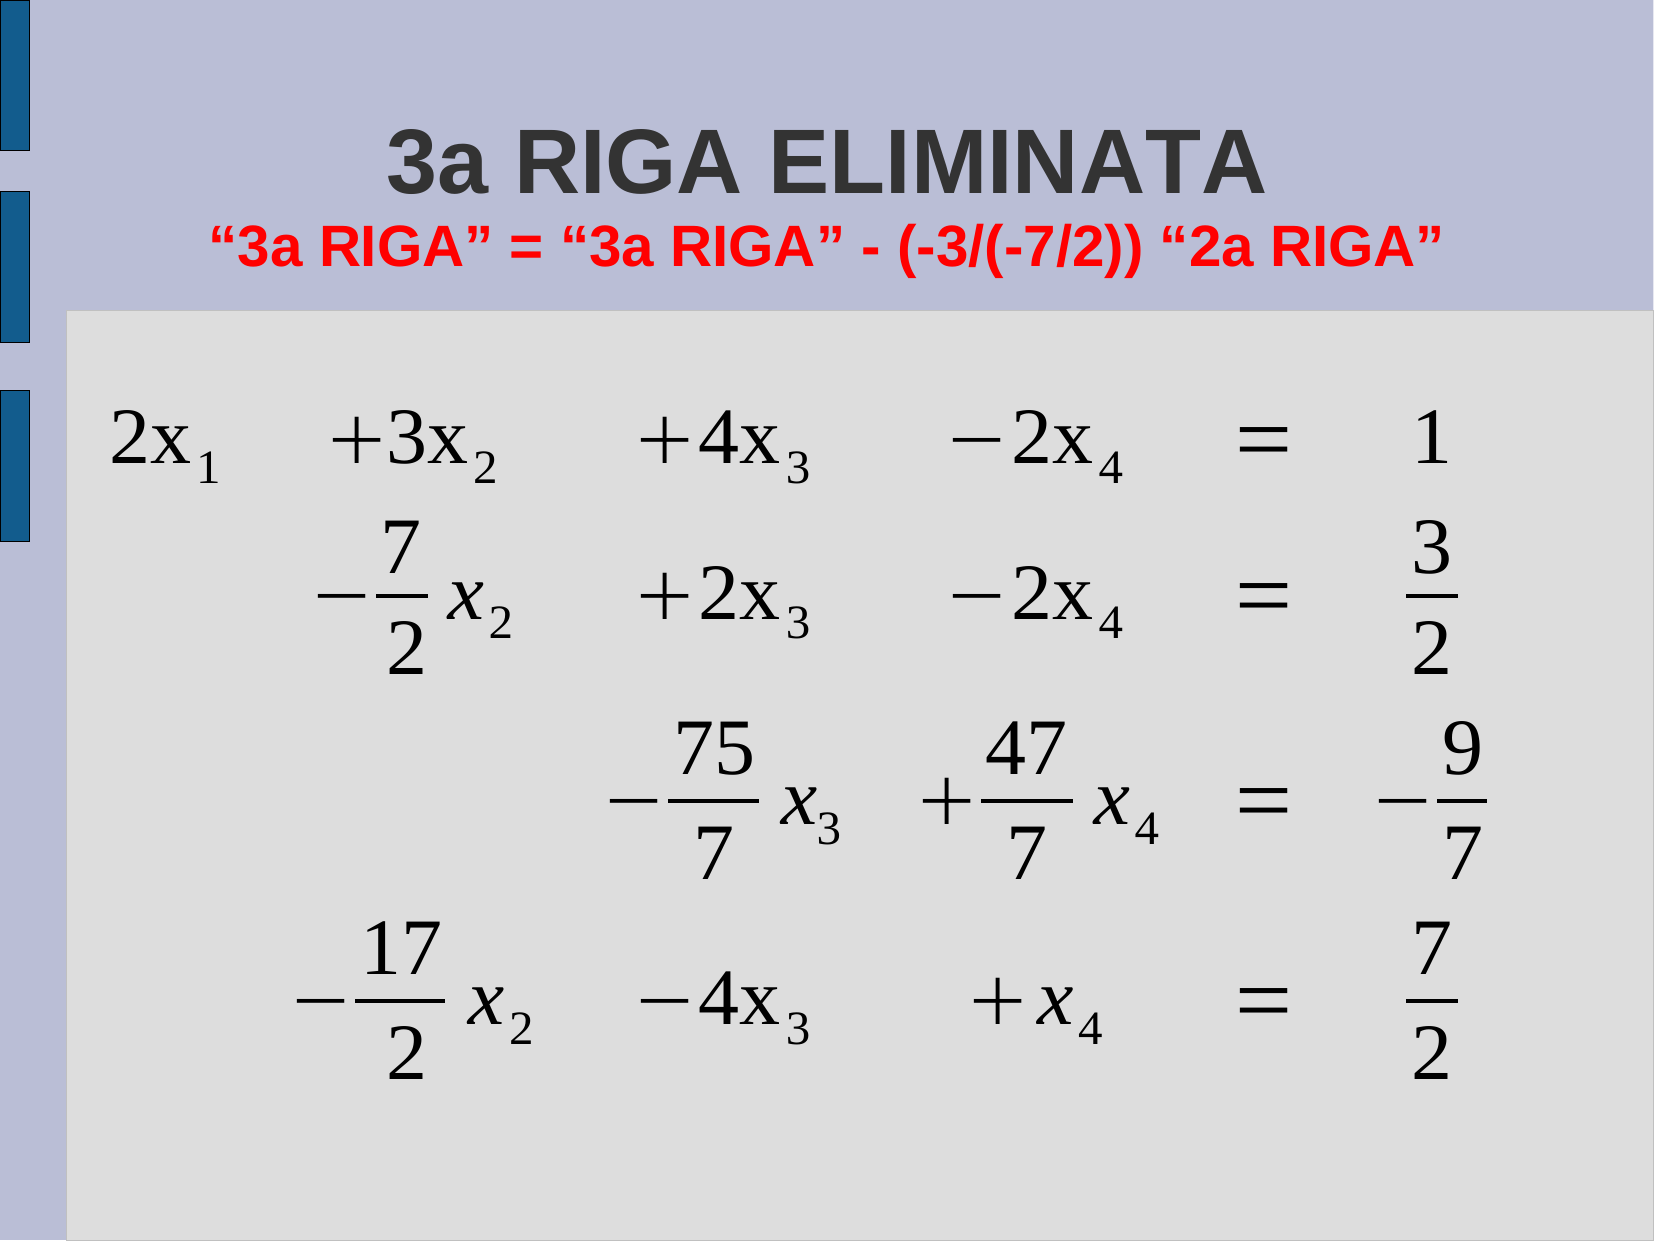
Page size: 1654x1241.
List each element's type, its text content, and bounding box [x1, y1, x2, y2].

chart [88, 383, 1510, 1099]
title 3a RIGA ELIMINATA “3a RIGA” = “3a RIGA” - (-3/(-7/2)) “2a RIGA” [121, 98, 1534, 291]
